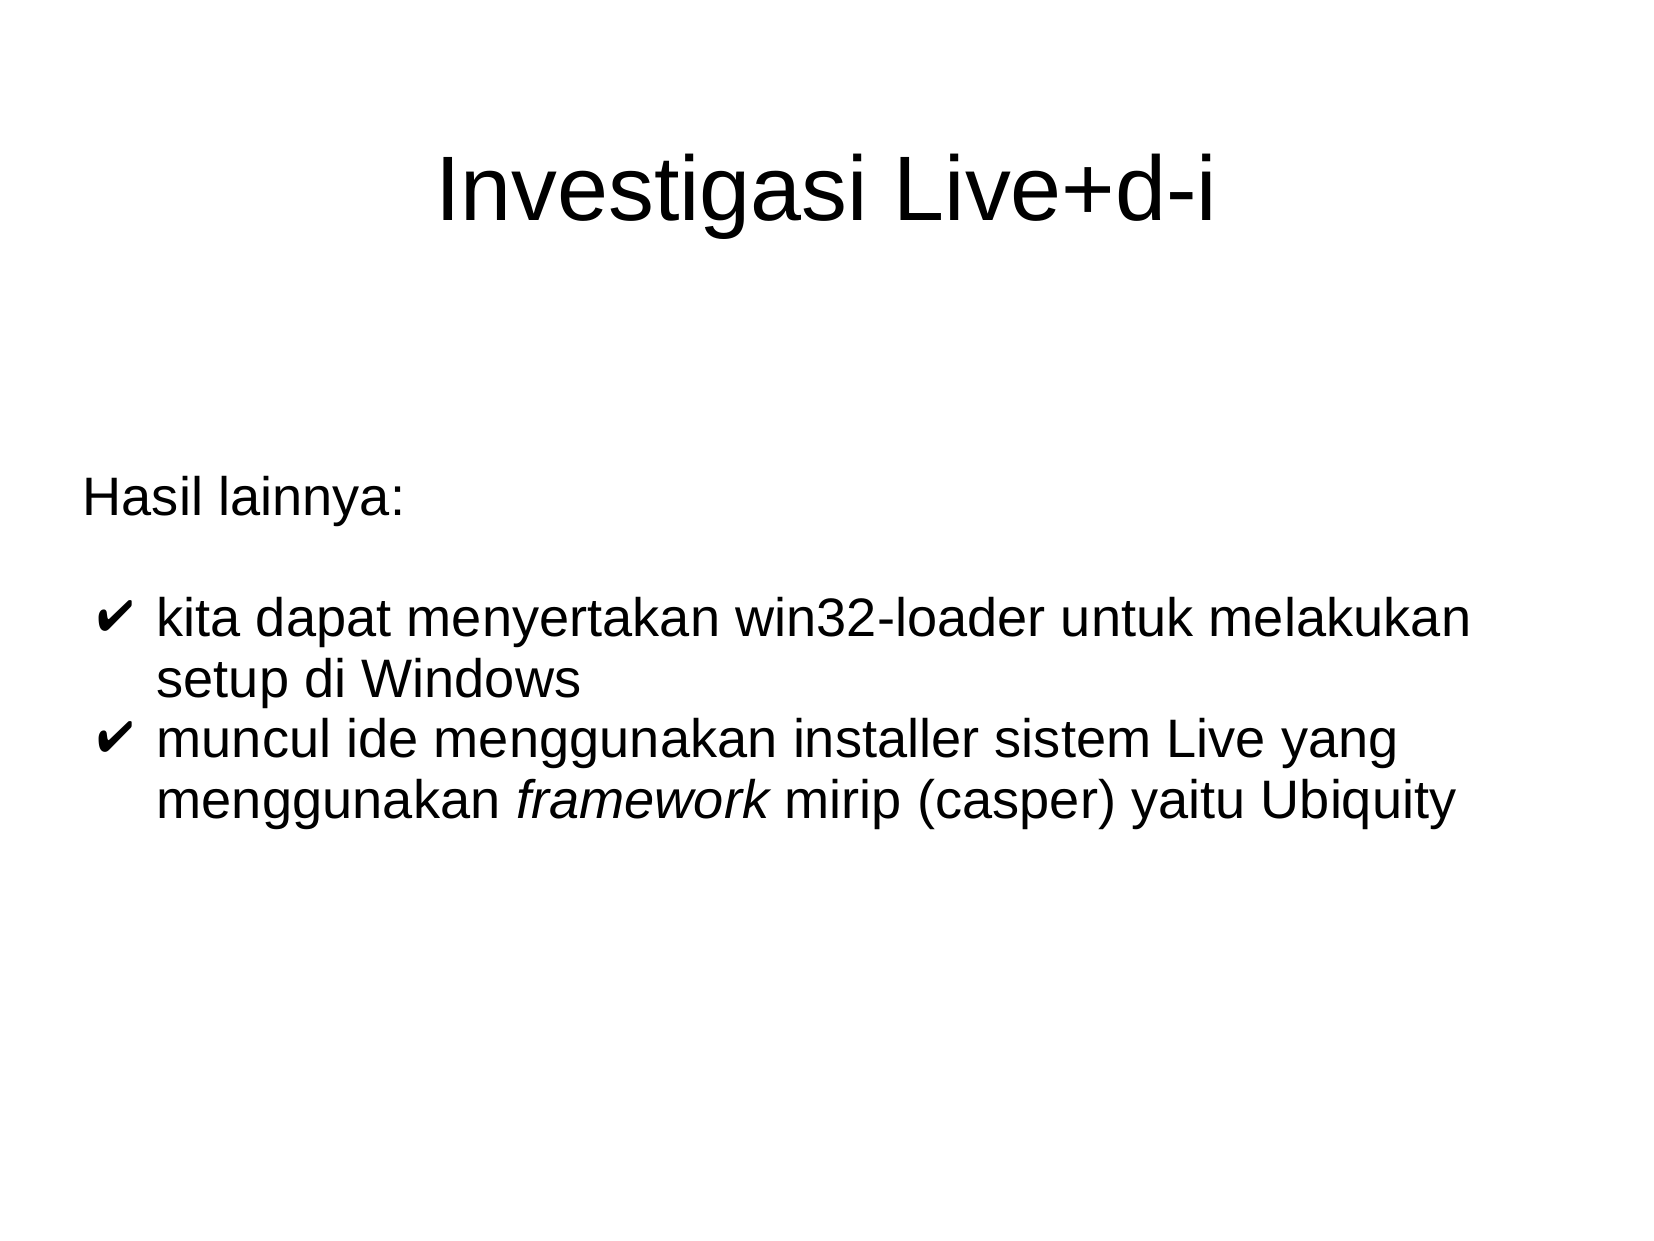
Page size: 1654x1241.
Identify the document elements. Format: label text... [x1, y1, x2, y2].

subtitle Hasil lainnya: kita dapat menyertakan win32-loader untuk melakukan setup di Windows muncul ide menggunakan installer sistem Live yang menggunakan framework mirip (casper) yaitu Ubiquity [82, 187, 1571, 1109]
title Investigasi Live+d-i [82, 84, 1571, 187]
